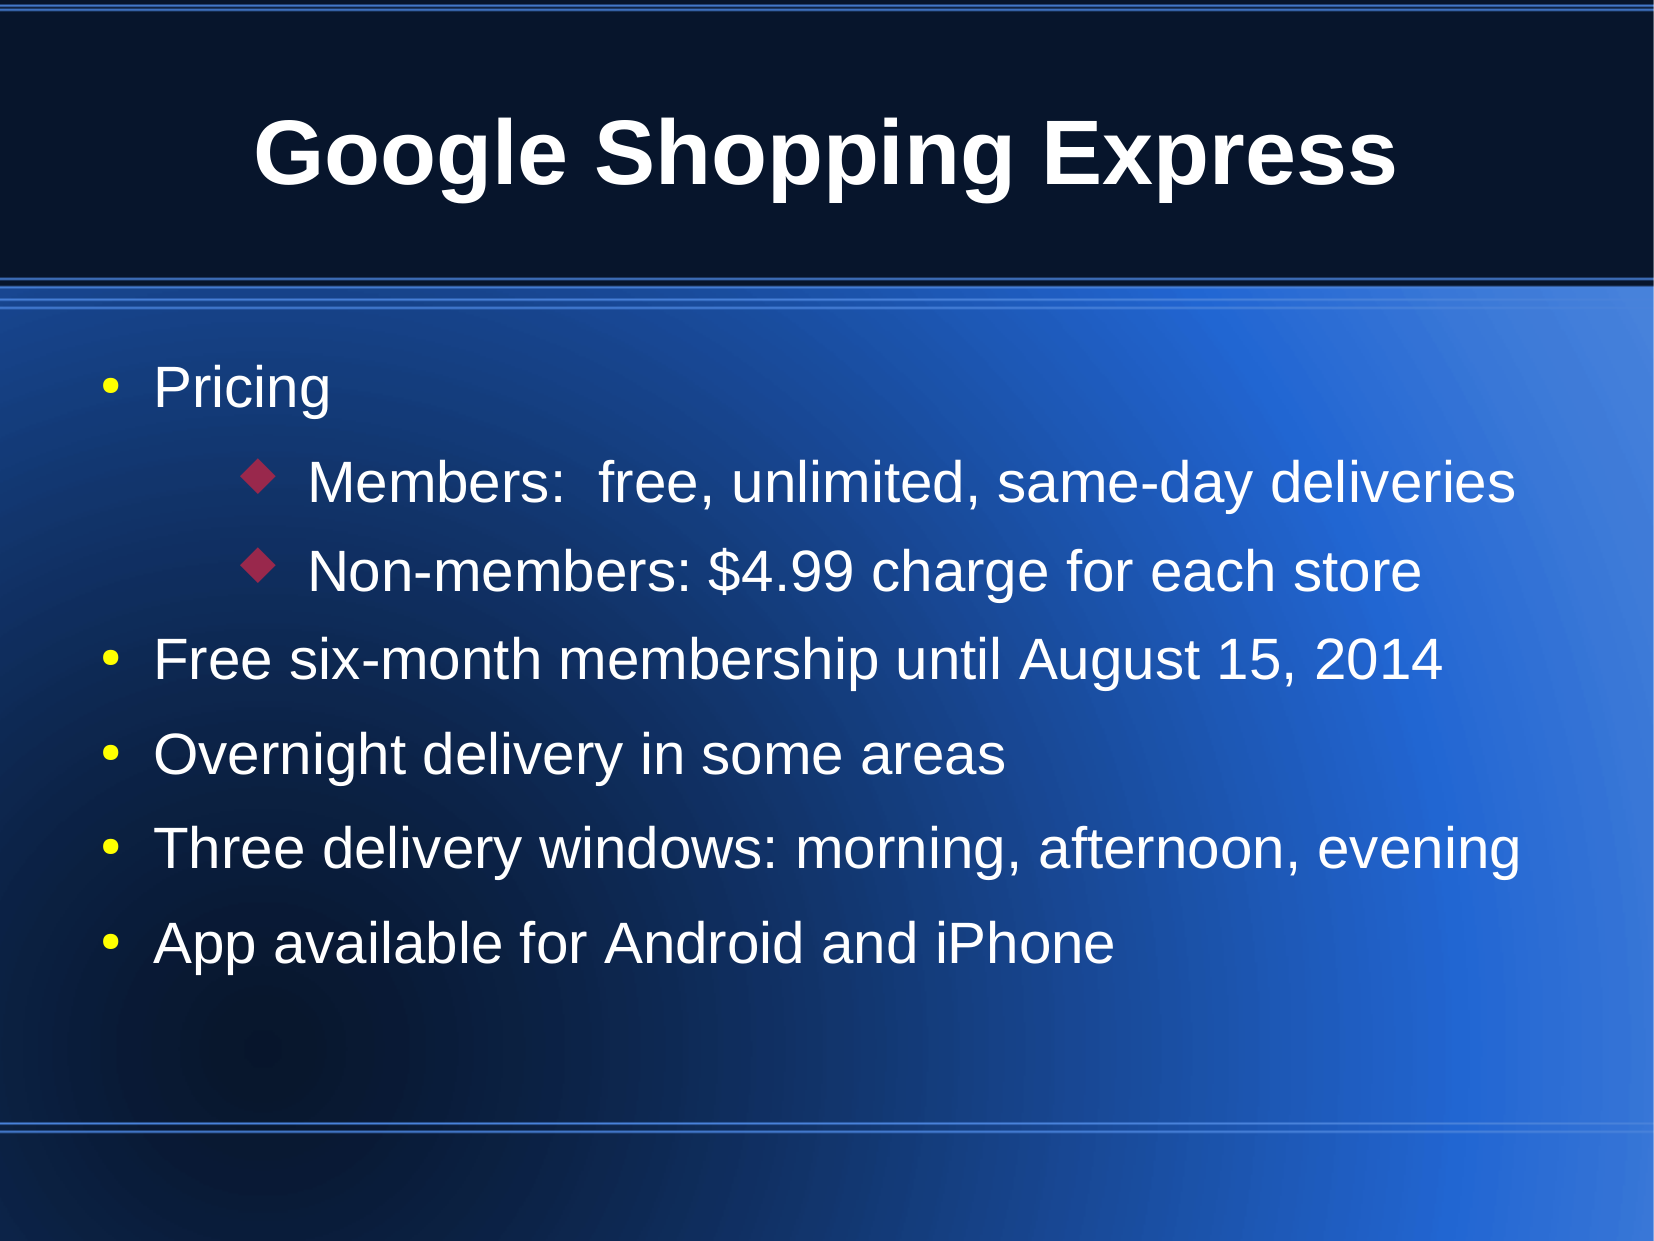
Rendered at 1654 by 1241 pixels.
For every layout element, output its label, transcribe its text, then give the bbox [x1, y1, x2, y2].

picture [0, 0, 1654, 1241]
list Pricing Members: free, unlimited, same-day deliveries Non-members: $4.99 charge for each store Free six-month membership until August 15, 2014 Overnight delivery in some areas Three delivery windows: morning, afternoon, evening App available for Android and iPhone [82, 355, 1571, 1058]
title Google Shopping Express [82, 49, 1571, 257]
